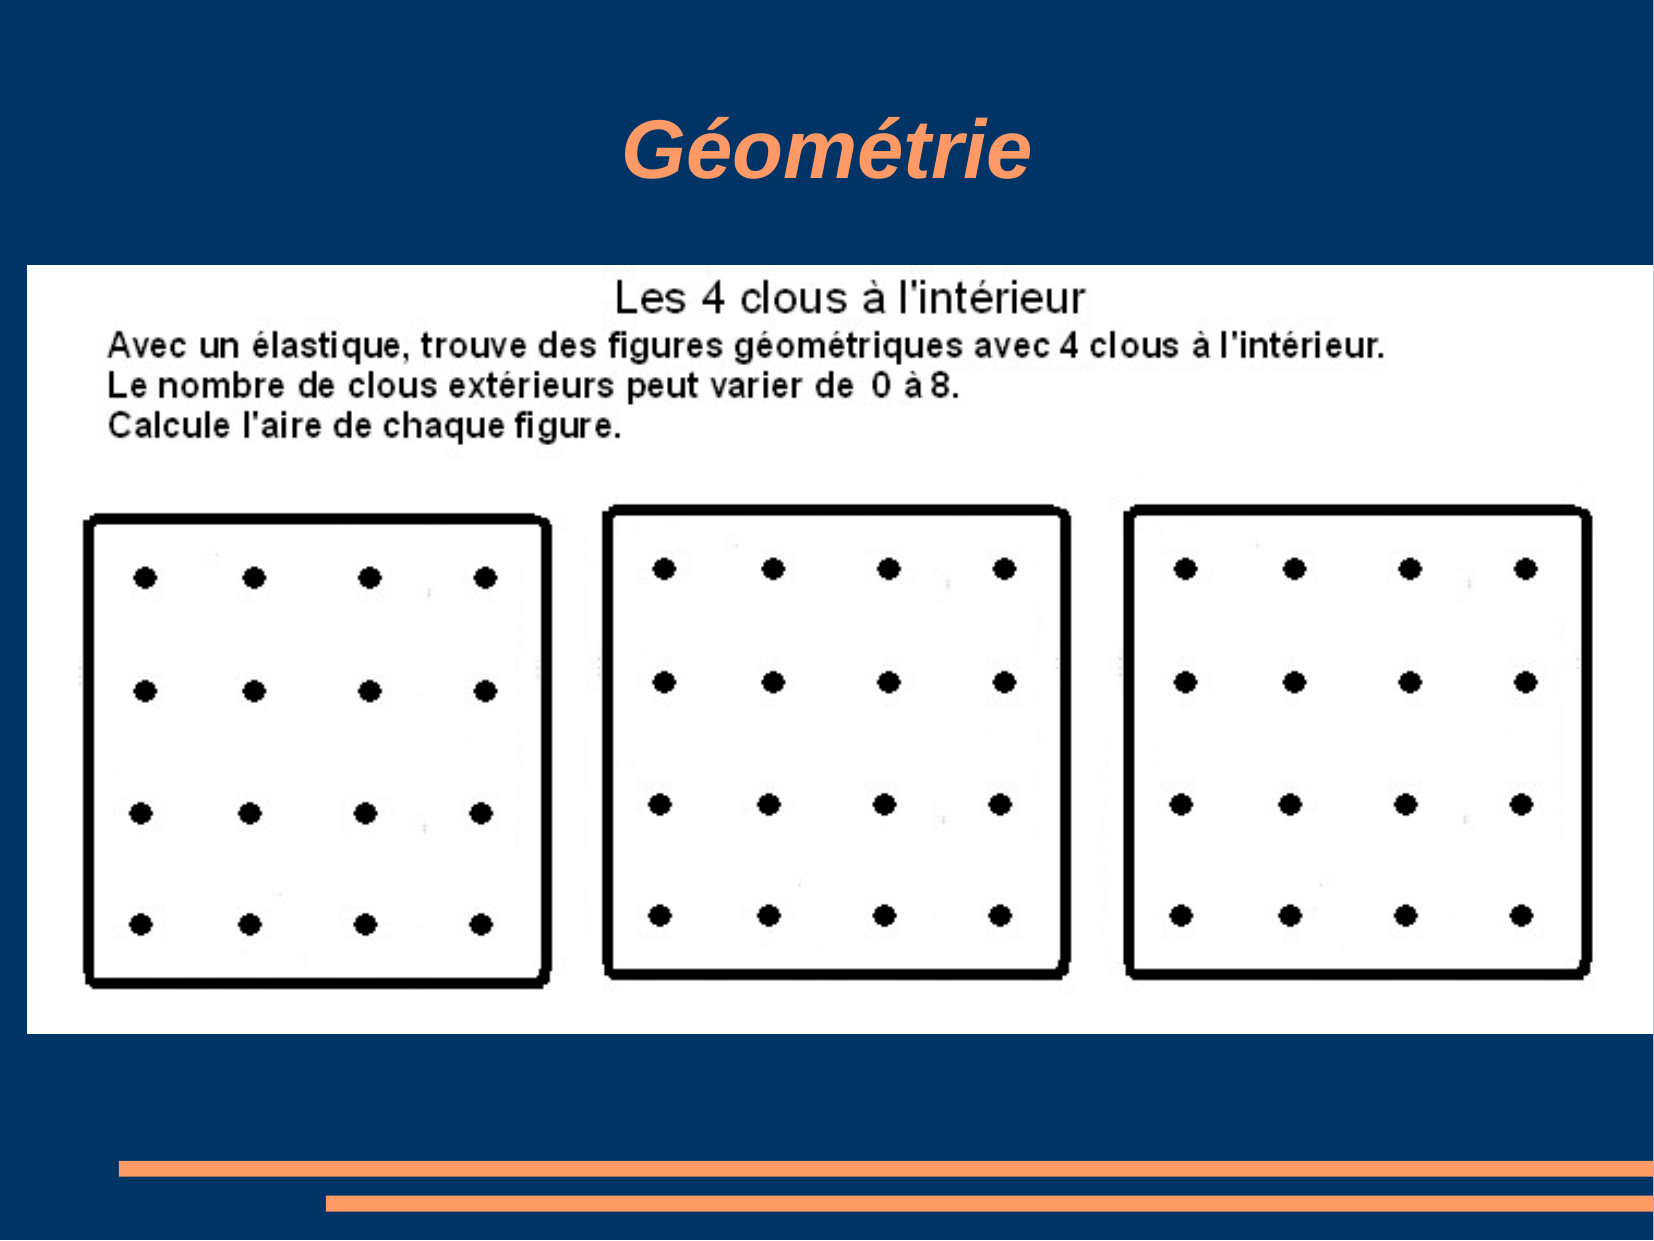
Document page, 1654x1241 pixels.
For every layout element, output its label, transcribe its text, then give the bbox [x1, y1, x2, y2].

picture [27, 265, 1654, 1034]
title Géométrie [121, 46, 1534, 254]
